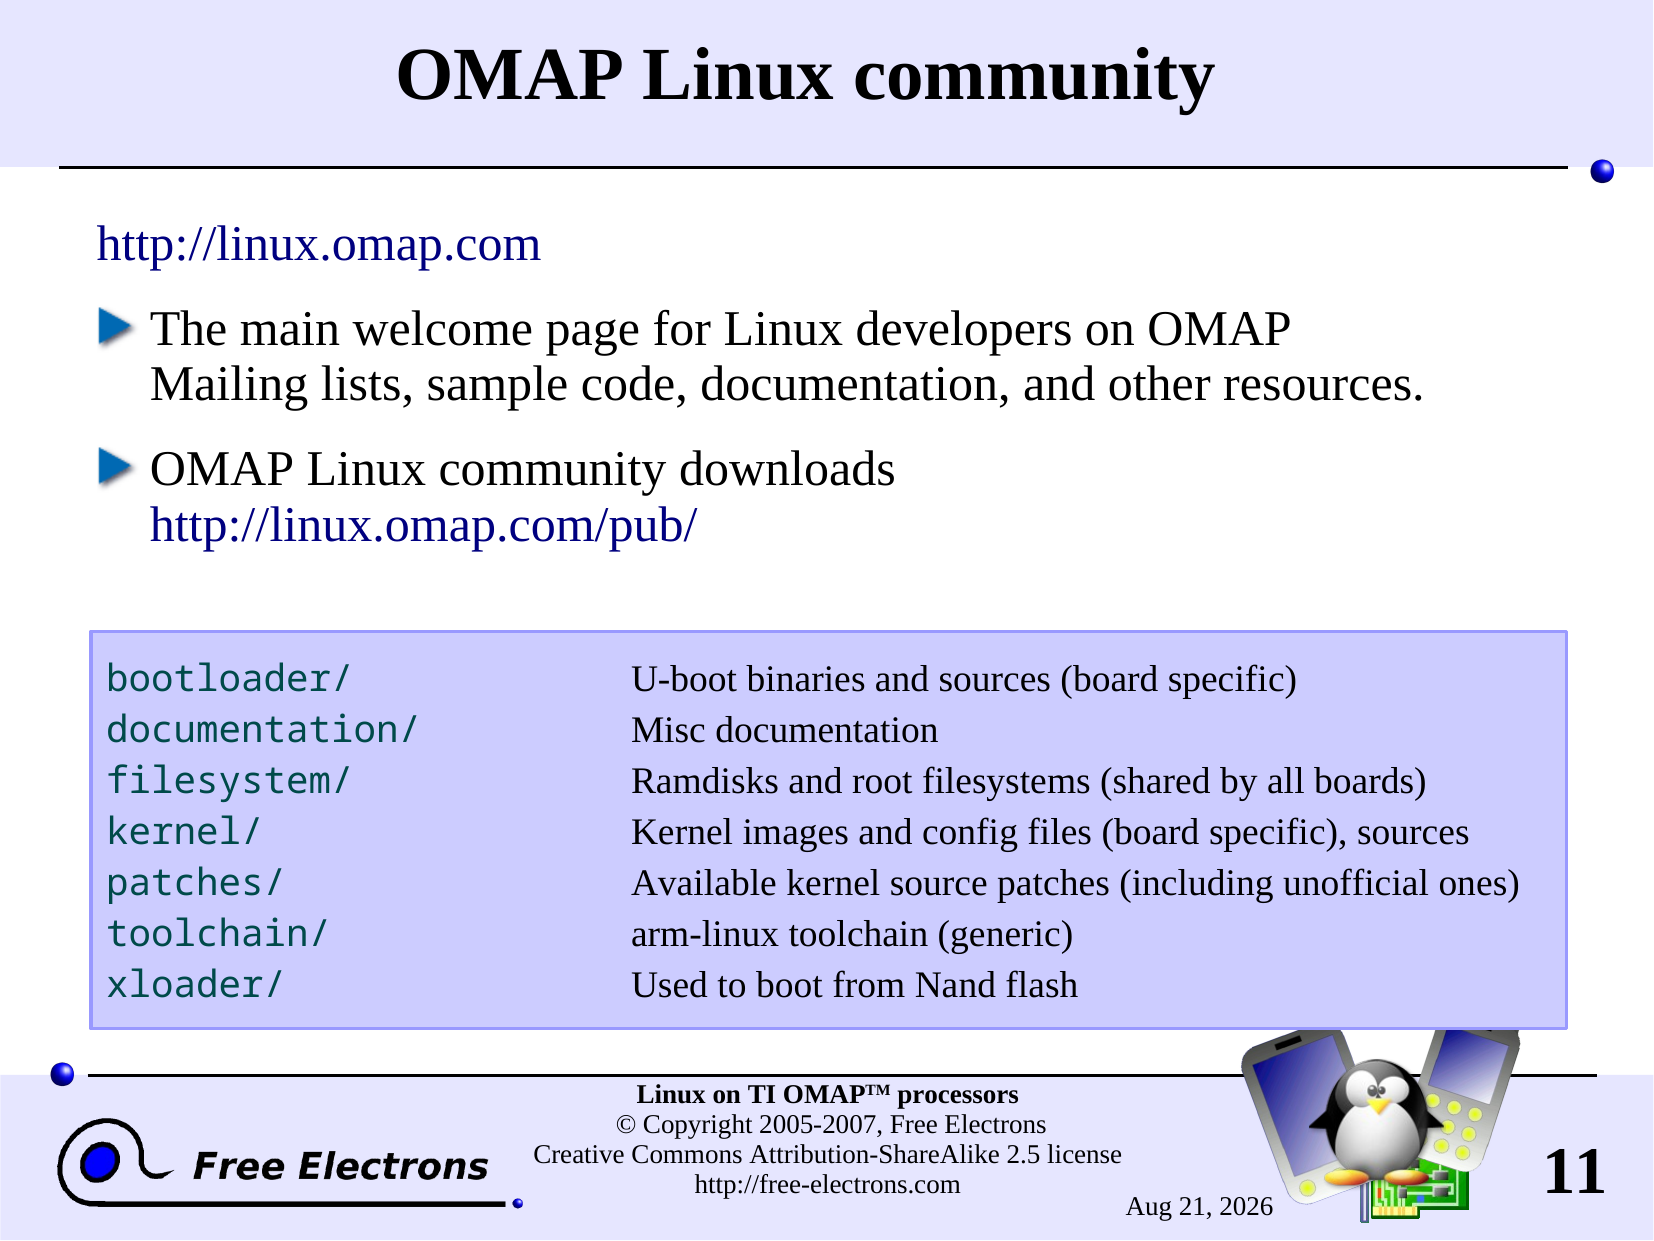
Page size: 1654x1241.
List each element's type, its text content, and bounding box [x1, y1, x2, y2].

picture [50, 1107, 527, 1216]
picture [1231, 1066, 1521, 1241]
list http://linux.omap.com The main welcome page for Linux developers on OMAP Mailing lists, sample code, documentation, and other resources. OMAP Linux community downloads http://linux.omap.com/pub/ [78, 216, 1551, 1066]
text_box bootloader/ U-boot binaries and sources (board specific) documentation/ Misc documentation filesystem/ Ramdisks and root filesystems (shared by all boards) kernel/ Kernel images and config files (board specific), sources patches/ Available kernel source patches (including unofficial ones) toolchain/ arm-linux toolchain (generic) xloader/ Used to boot from Nand flash [91, 631, 1567, 1029]
title OMAP Linux community [60, 25, 1551, 124]
